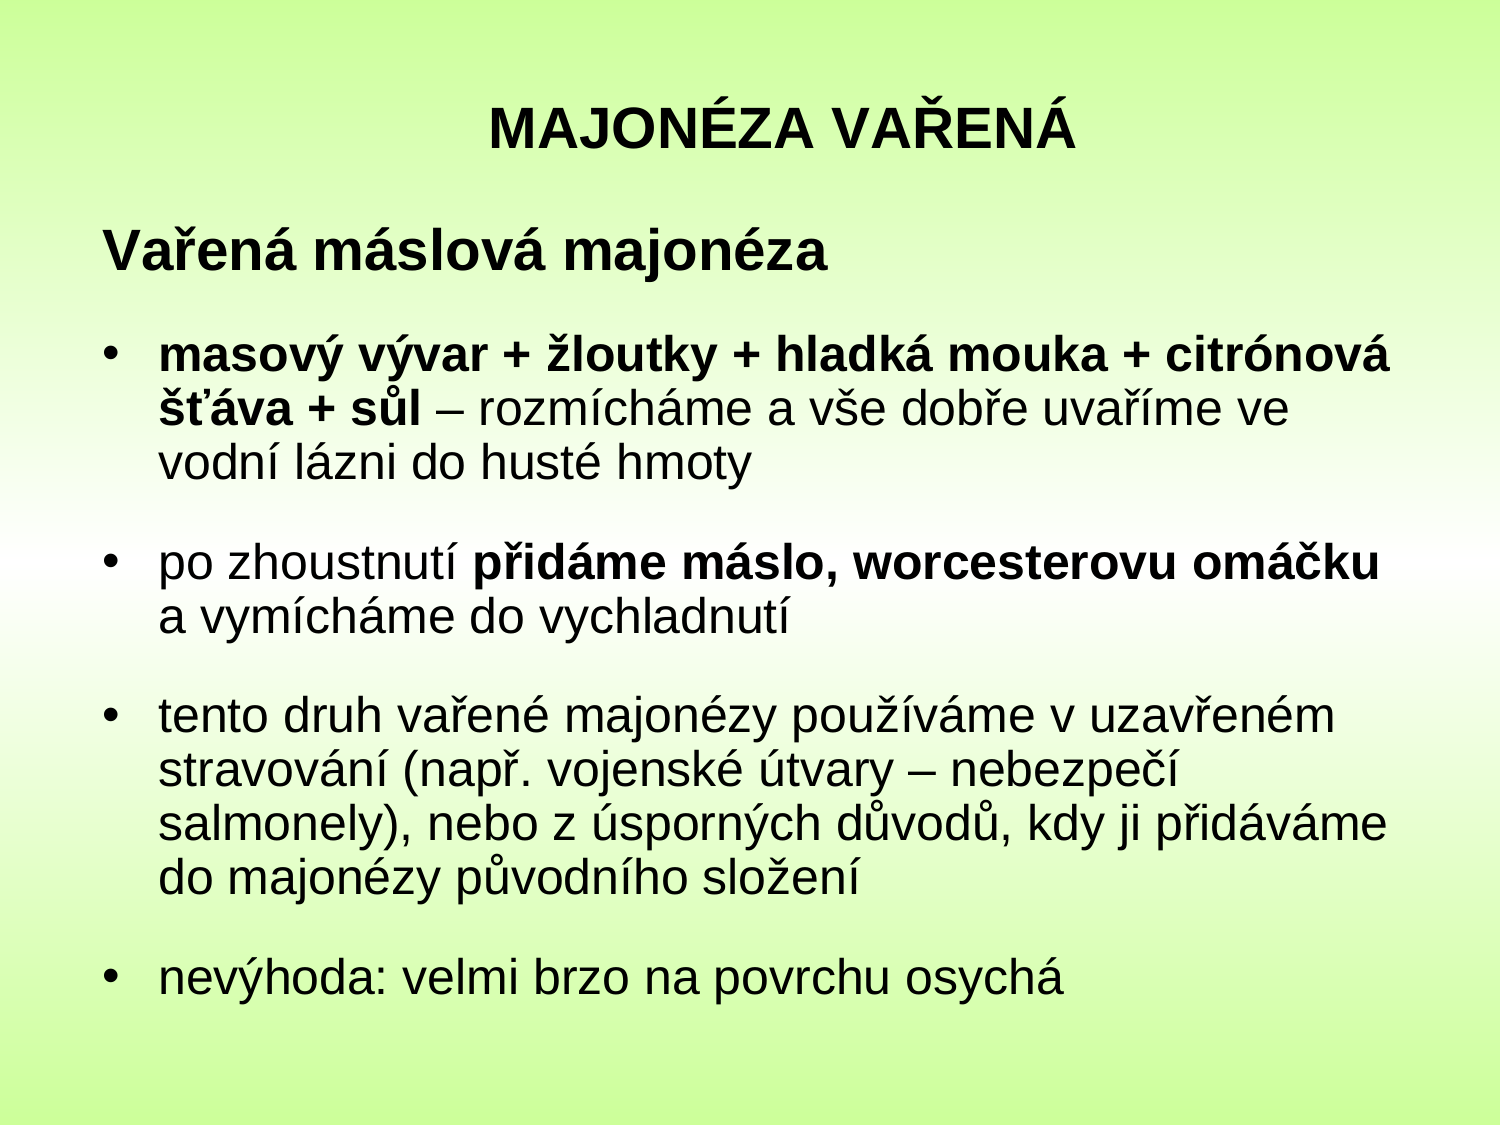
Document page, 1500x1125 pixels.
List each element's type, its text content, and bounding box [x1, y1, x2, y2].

list Vařená máslová majonéza masový vývar + žloutky + hladká mouka + citrónová šťáva + sůl – rozmícháme a vše dobře uvaříme ve vodní lázni do husté hmoty po zhoustnutí přidáme máslo, worcesterovu omáčku a vymícháme do vychladnutí tento druh vařené majonézy používáme v uzavřeném stravování (např. vojenské útvary – nebezpečí salmonely), nebo z úsporných důvodů, kdy ji přidáváme do majonézy původního složení nevýhoda: velmi brzo na povrchu osychá [87, 212, 1426, 1063]
title MAJONÉZA VAŘENÁ [112, 50, 1438, 201]
